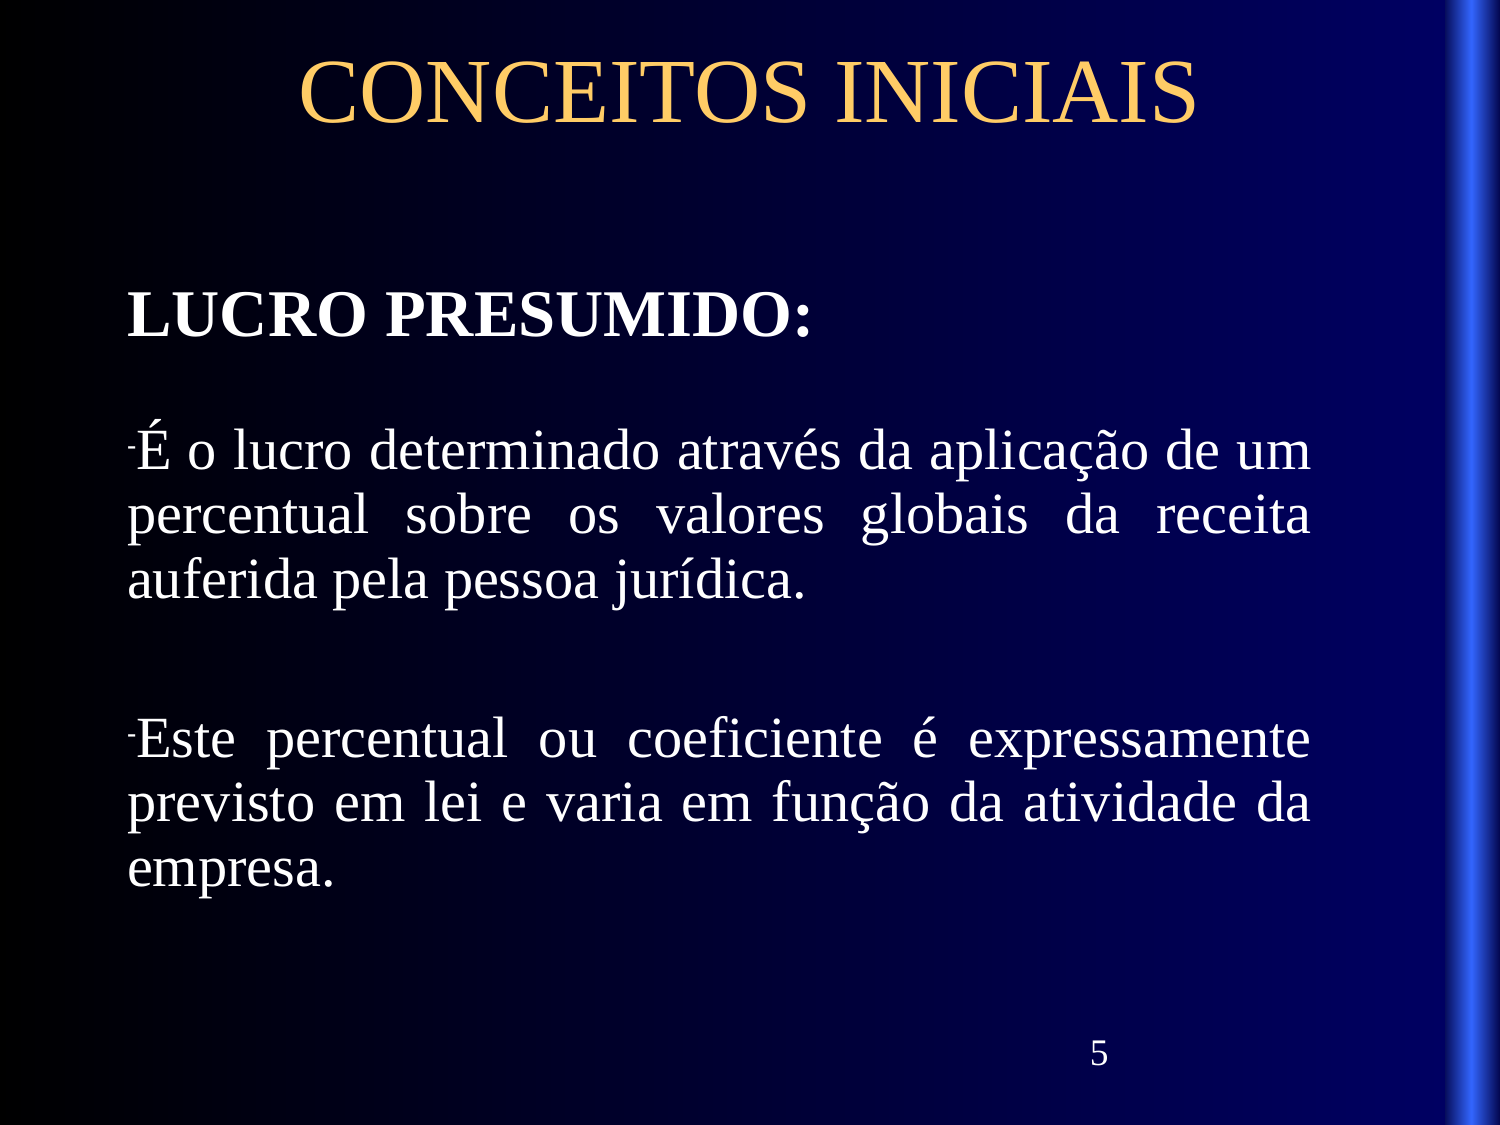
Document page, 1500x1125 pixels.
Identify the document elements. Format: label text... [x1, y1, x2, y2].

text_box LUCRO PRESUMIDO: É o lucro determinado através da aplicação de um percentual sobre os valores globais da receita auferida pela pessoa jurídica. Este percentual ou coeficiente é expressamente previsto em lei e varia em função da atividade da empresa. [112, 269, 1388, 945]
title CONCEITOS INICIAIS [112, 23, 1388, 211]
